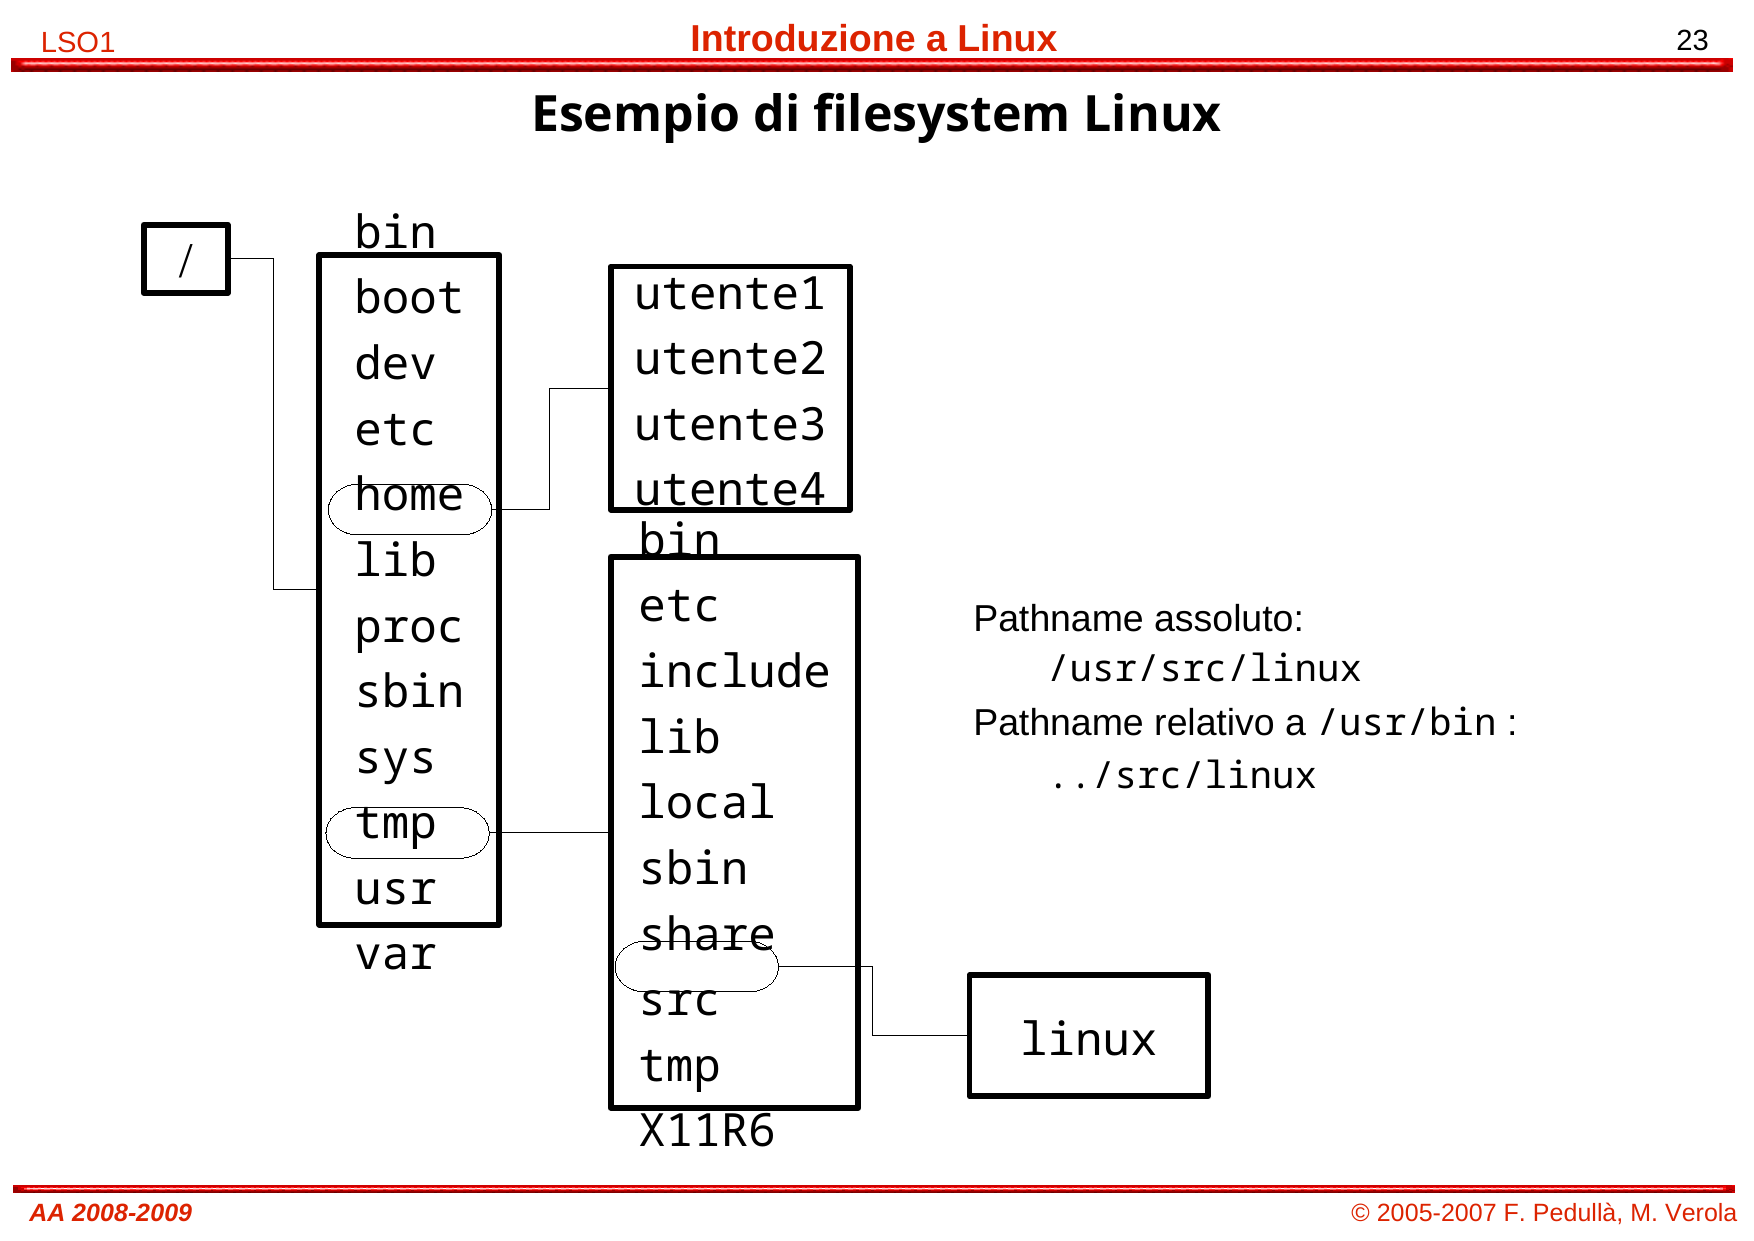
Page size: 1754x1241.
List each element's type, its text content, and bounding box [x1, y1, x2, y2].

text_box linux [969, 975, 1209, 1097]
picture [11, 58, 1733, 72]
text_box utente1 utente2 utente3 utente4 [610, 266, 850, 510]
text_box bin etc include lib local sbin share src tmp X11R6 [610, 556, 859, 1108]
text_box / [143, 224, 228, 293]
picture [13, 1185, 1735, 1193]
text_box Pathname assoluto: /usr/src/linux Pathname relativo a /usr/bin : ../src/linux [973, 595, 1558, 810]
text_box bin boot dev etc home lib proc sbin sys tmp usr var [319, 255, 500, 925]
title Esempio di filesystem Linux [40, 66, 1714, 162]
